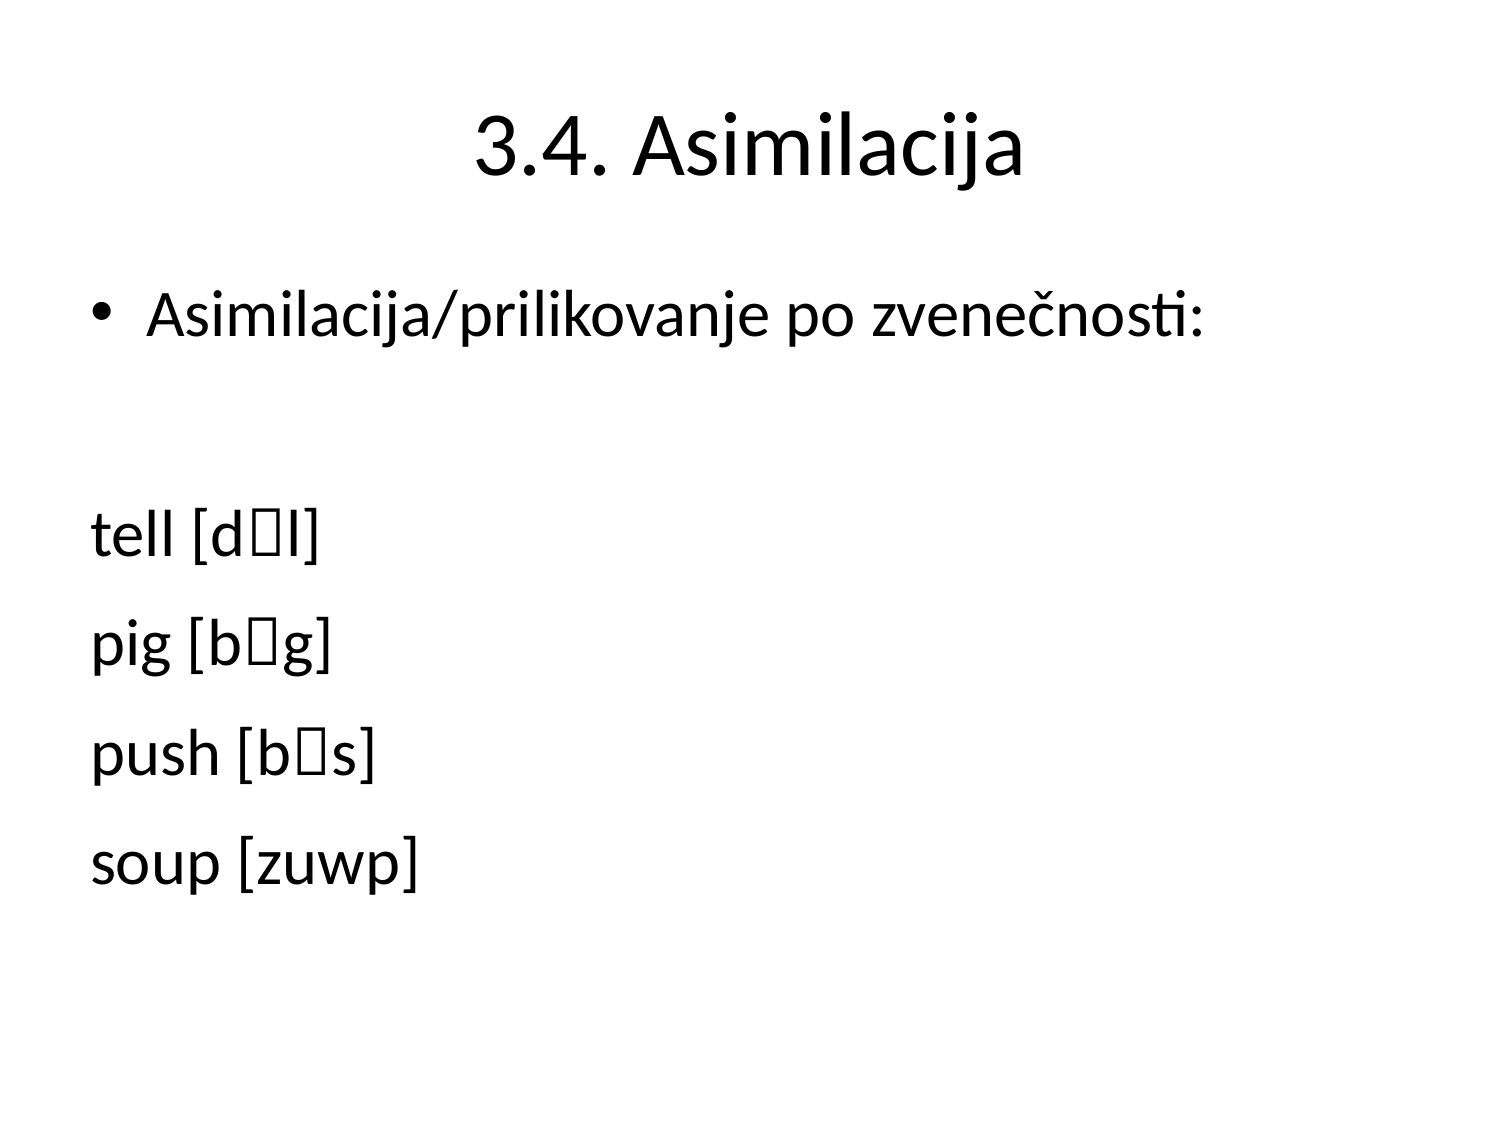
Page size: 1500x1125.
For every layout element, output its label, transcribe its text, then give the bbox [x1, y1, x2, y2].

title 3.4. Asimilacija [75, 45, 1425, 233]
list Asimilacija/prilikovanje po zvenečnosti: tell [dl] pig [bg] push [bs] soup [zuwp] [75, 262, 1425, 1005]
